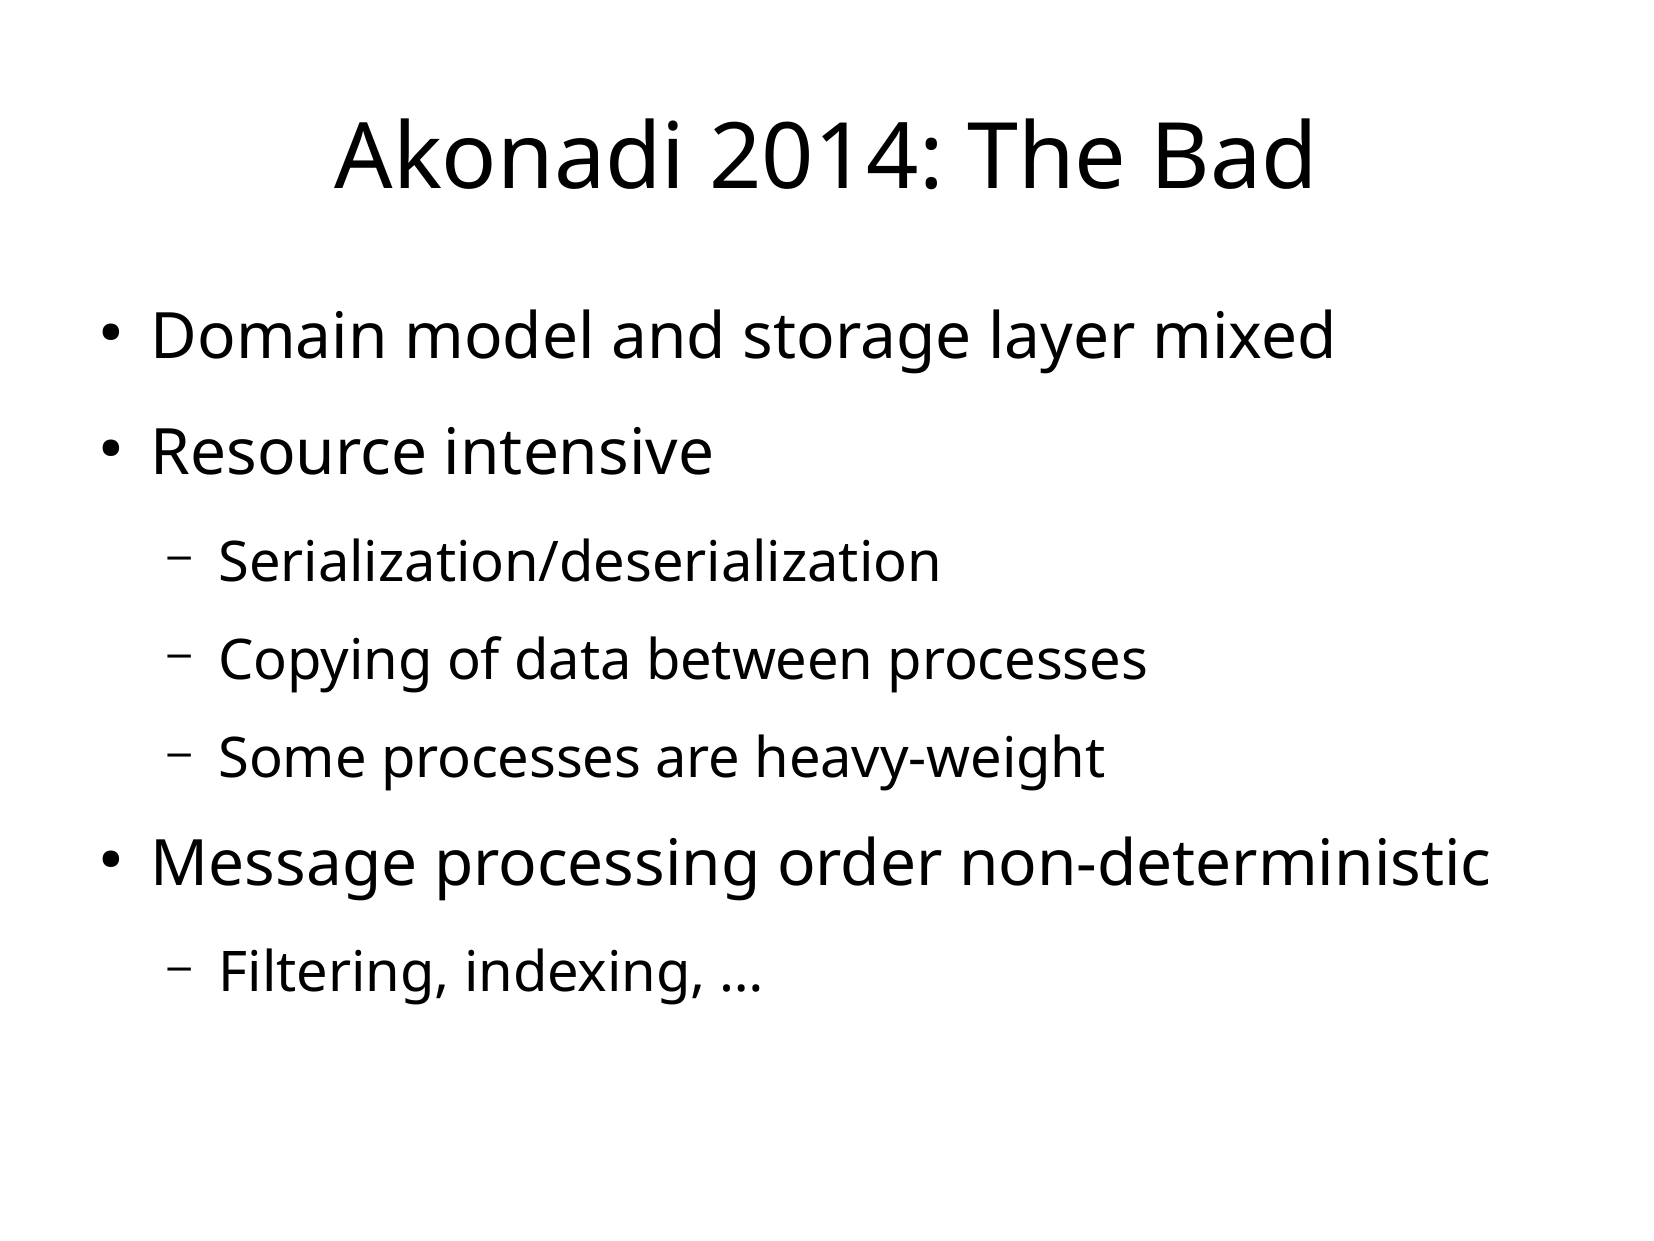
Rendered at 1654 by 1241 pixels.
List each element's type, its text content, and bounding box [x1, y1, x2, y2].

list Domain model and storage layer mixed Resource intensive Serialization/deserialization Copying of data between processes Some processes are heavy-weight Message processing order non-deterministic Filtering, indexing, … [82, 290, 1571, 1010]
title Akonadi 2014: The Bad [82, 49, 1571, 257]
